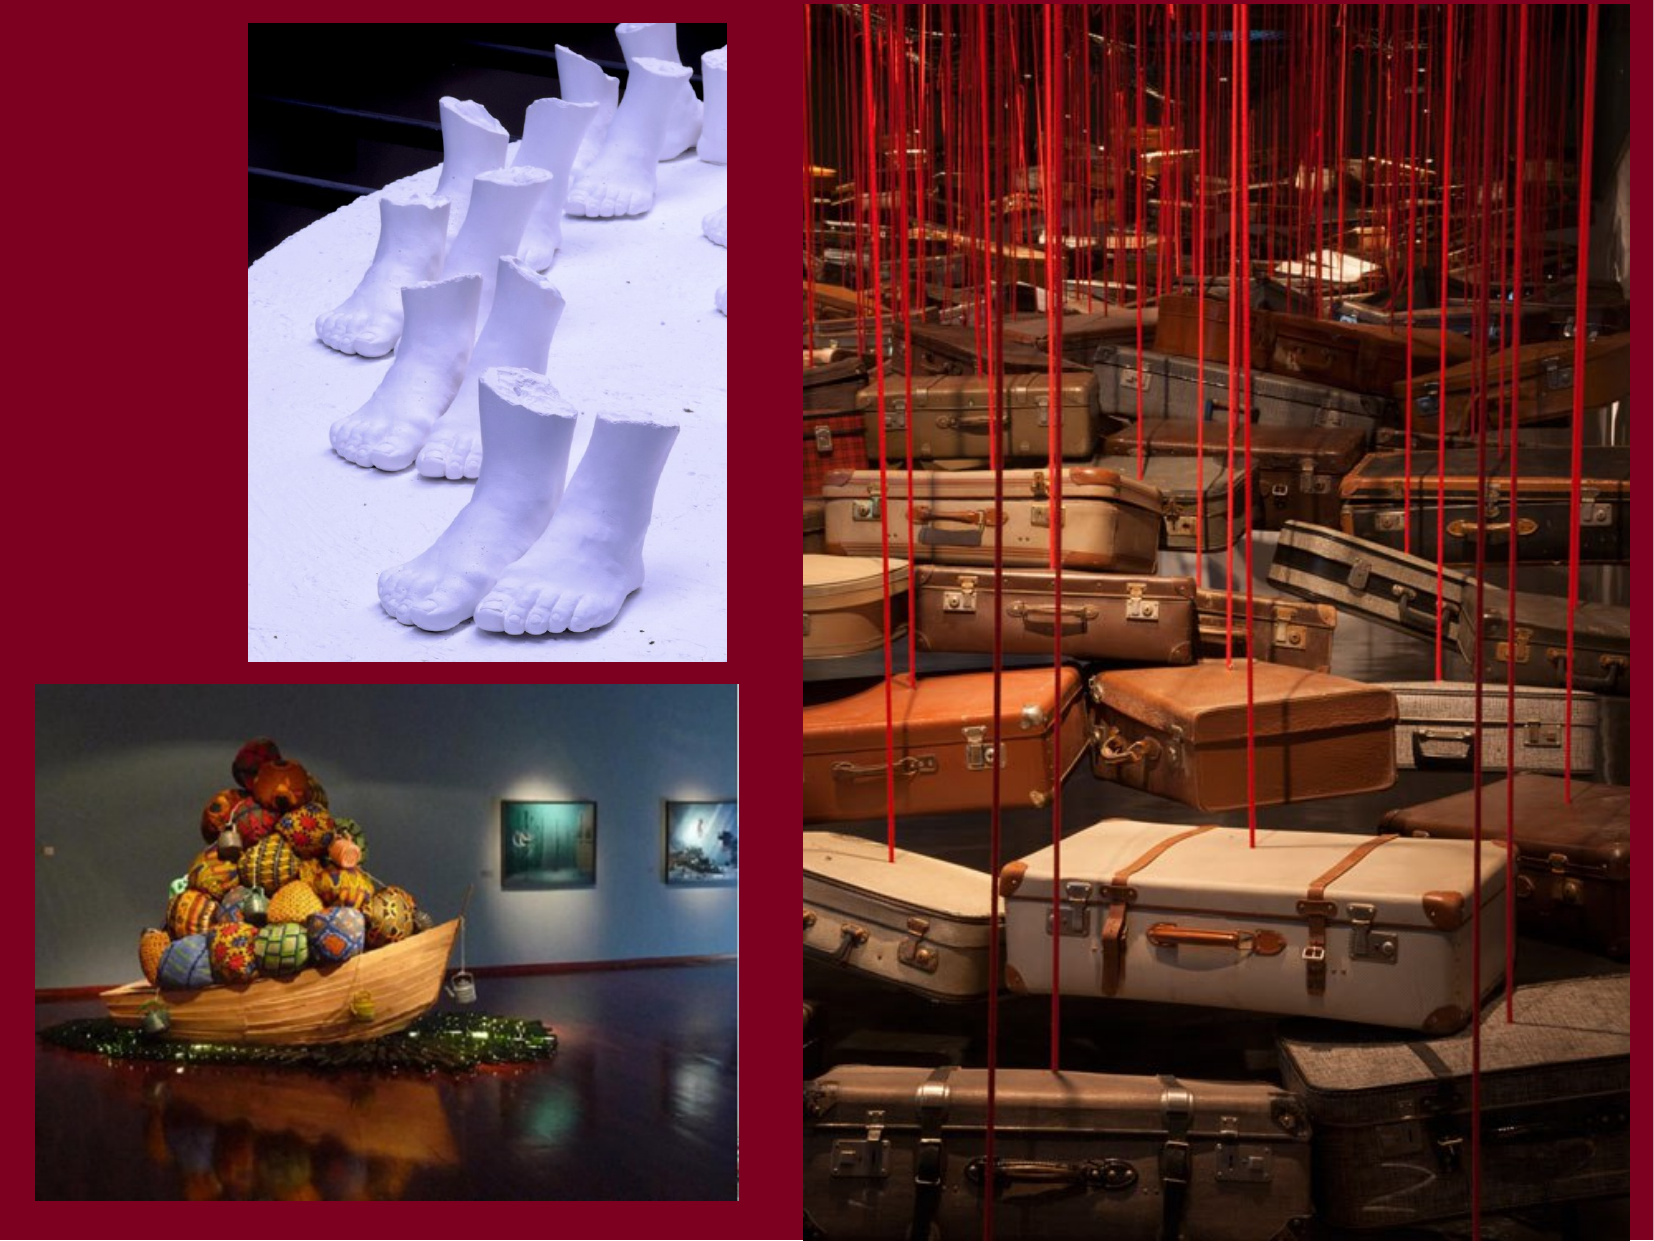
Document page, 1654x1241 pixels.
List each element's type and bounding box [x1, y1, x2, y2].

picture [35, 684, 739, 1201]
picture [803, 4, 1630, 1241]
picture [248, 23, 727, 662]
